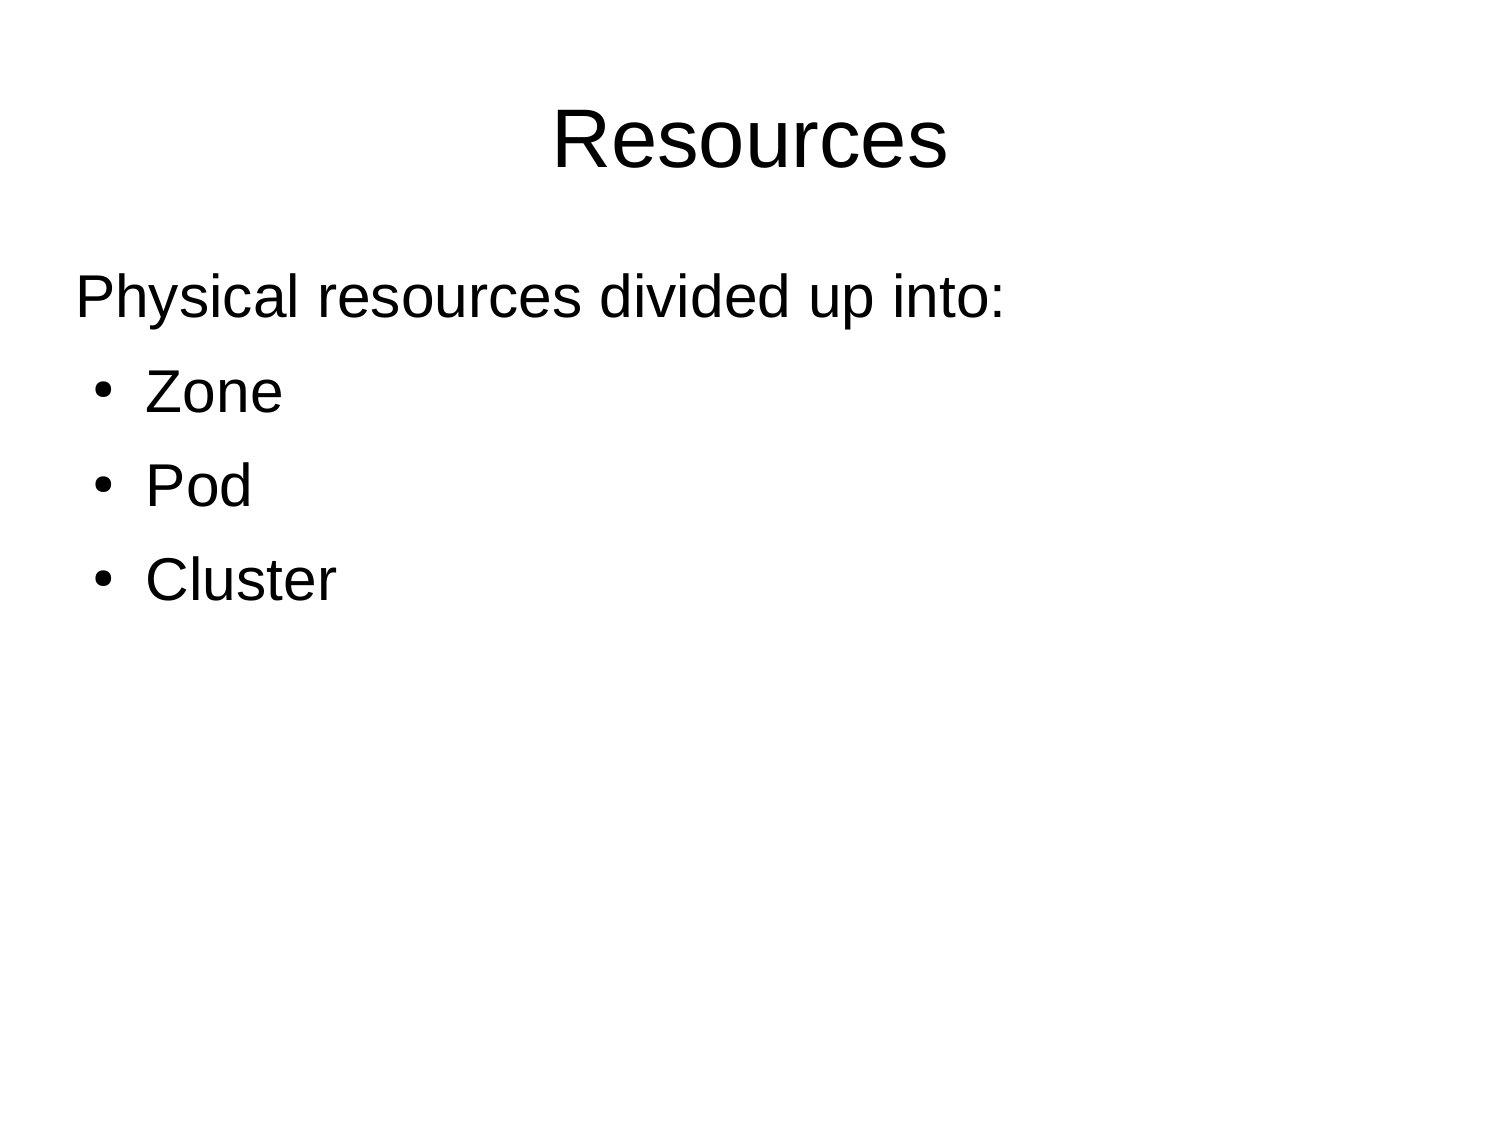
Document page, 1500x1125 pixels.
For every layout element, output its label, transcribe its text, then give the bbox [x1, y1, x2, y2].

list Physical resources divided up into: Zone Pod Cluster [75, 263, 1425, 1006]
title Resources [75, 44, 1425, 233]
